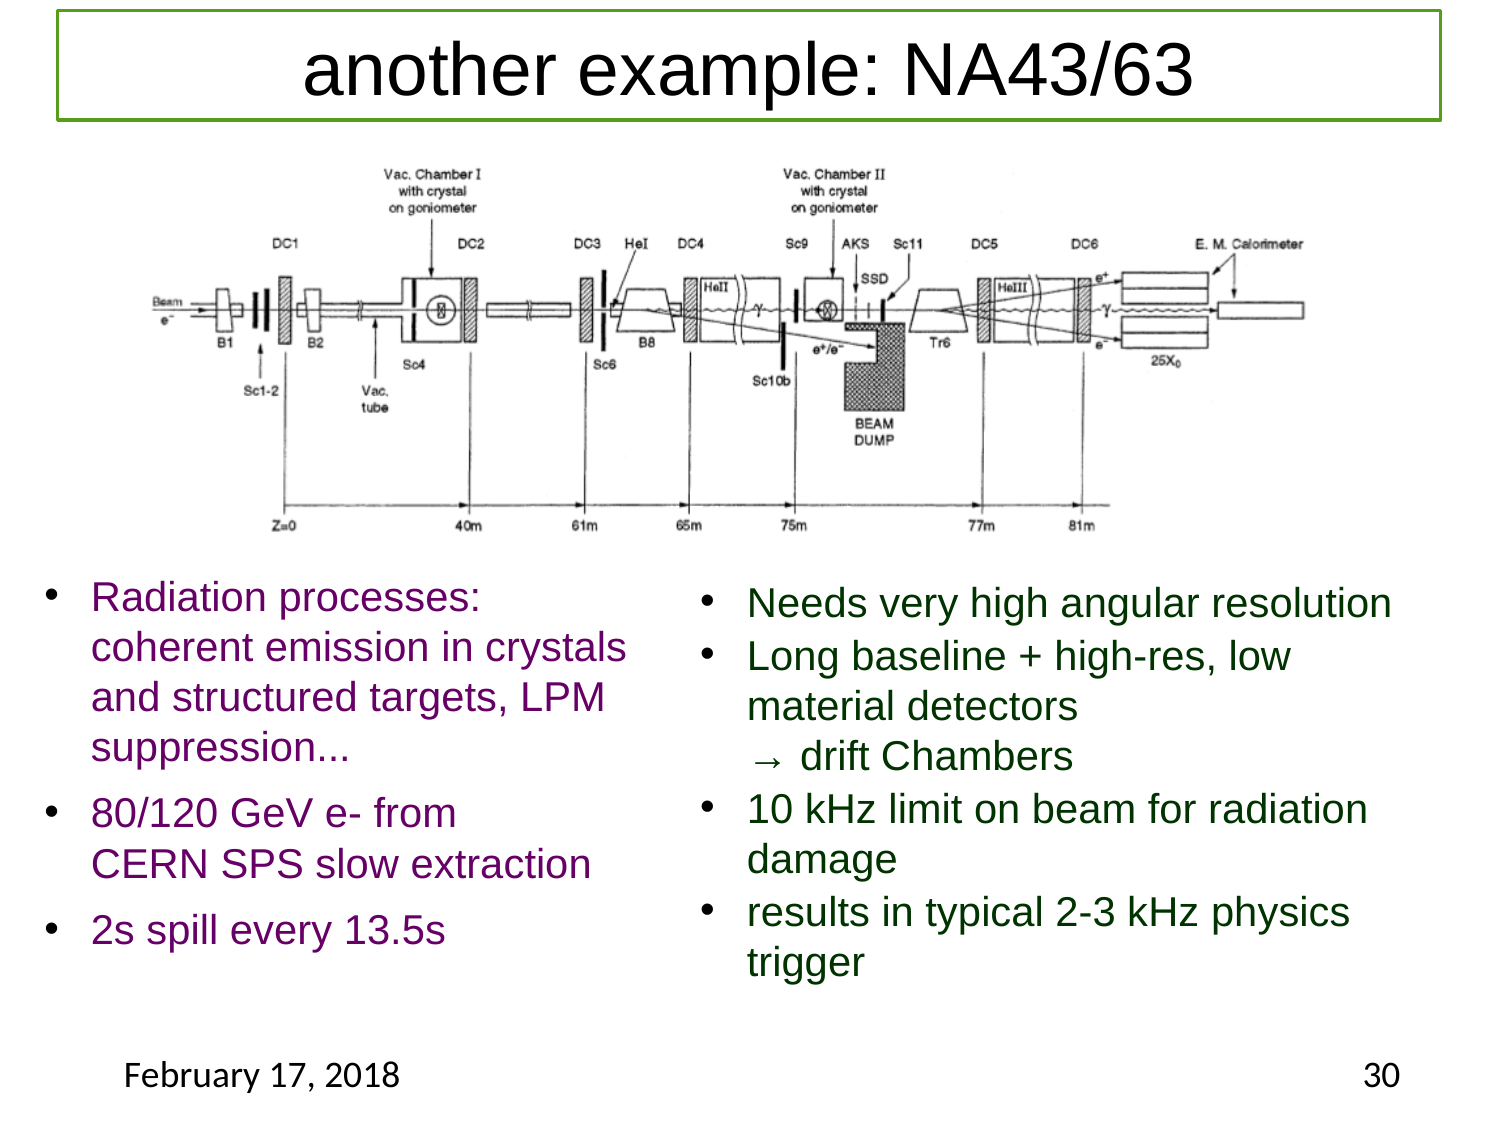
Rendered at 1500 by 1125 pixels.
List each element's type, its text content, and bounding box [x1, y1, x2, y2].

title another example: NA43/63 [57, 10, 1441, 121]
picture [128, 150, 1329, 553]
list Radiation processes: coherent emission in crystals and structured targets, LPM suppression... 80/120 GeV e- from CERN SPS slow extraction 2s spill every 13.5s [29, 561, 649, 1096]
list Needs very high angular resolution Long baseline + high-res, low material detectors → drift Chambers 10 kHz limit on beam for radiation damage results in typical 2-3 kHz physics trigger [685, 567, 1422, 1079]
